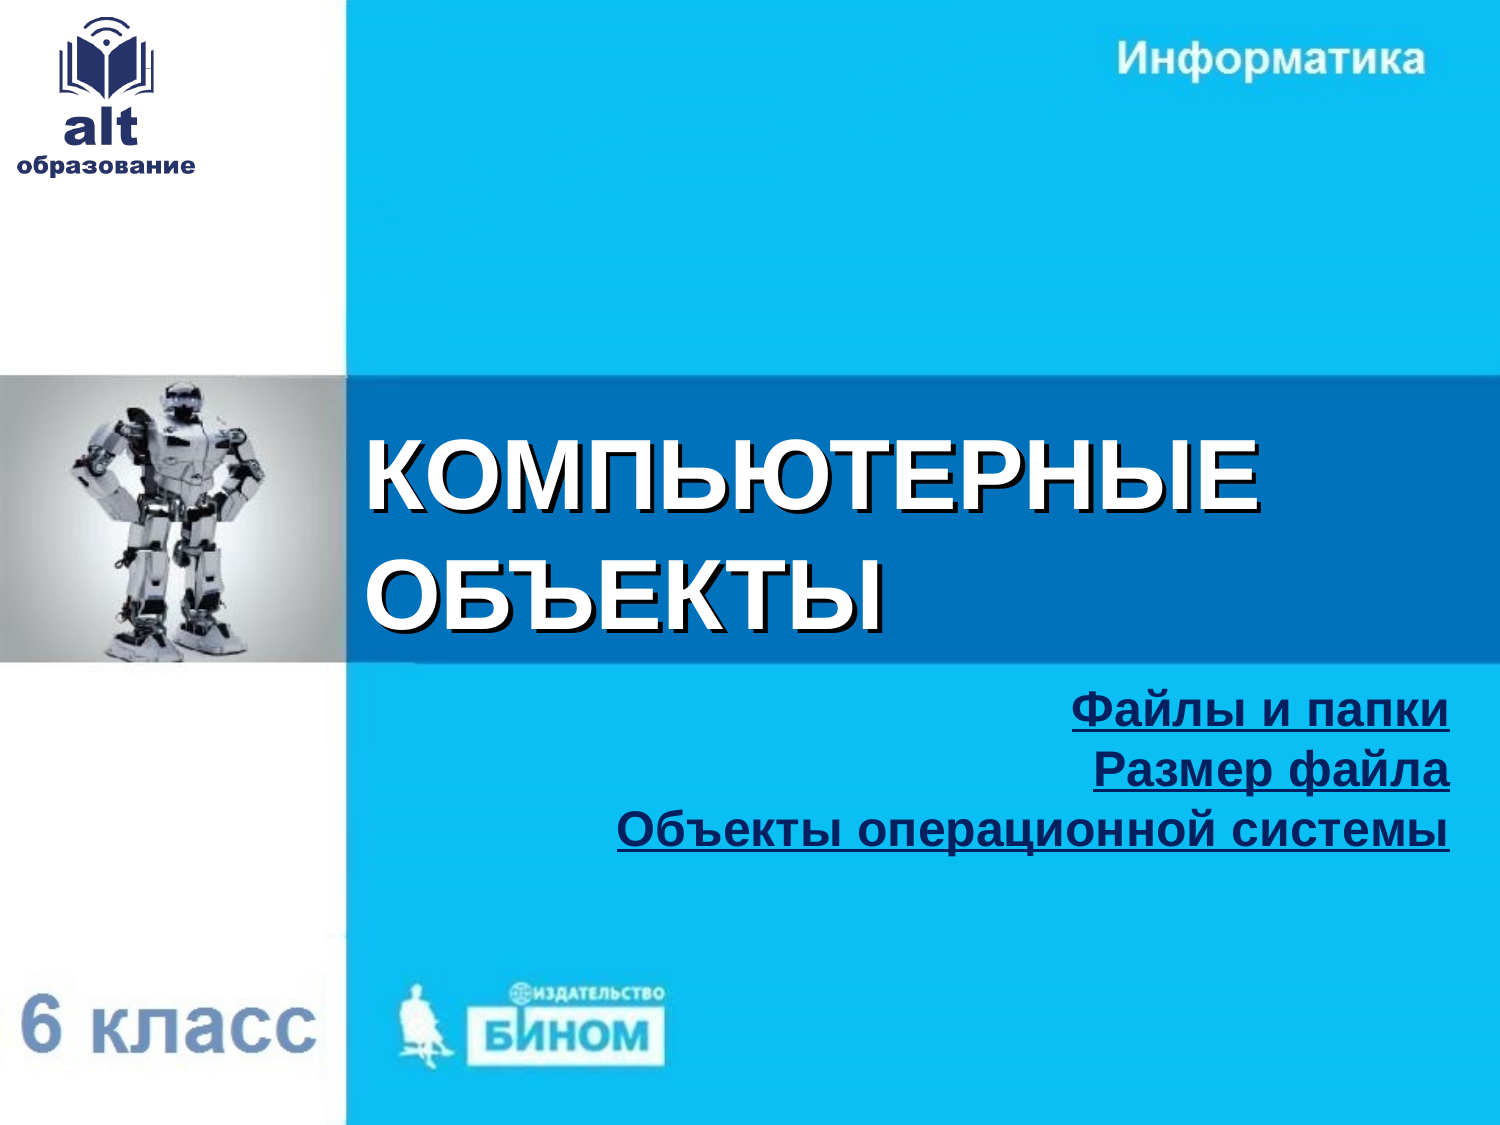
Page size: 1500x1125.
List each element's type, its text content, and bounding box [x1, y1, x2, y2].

text_box Файлы и папки Размер файла Объекты операционной системы [457, 668, 1465, 865]
title КОМПЬЮТЕРНЫЕ ОБЪЕКТЫ [348, 408, 1400, 651]
picture [0, 0, 1500, 1125]
picture [393, 977, 671, 1073]
picture [1115, 37, 1428, 86]
